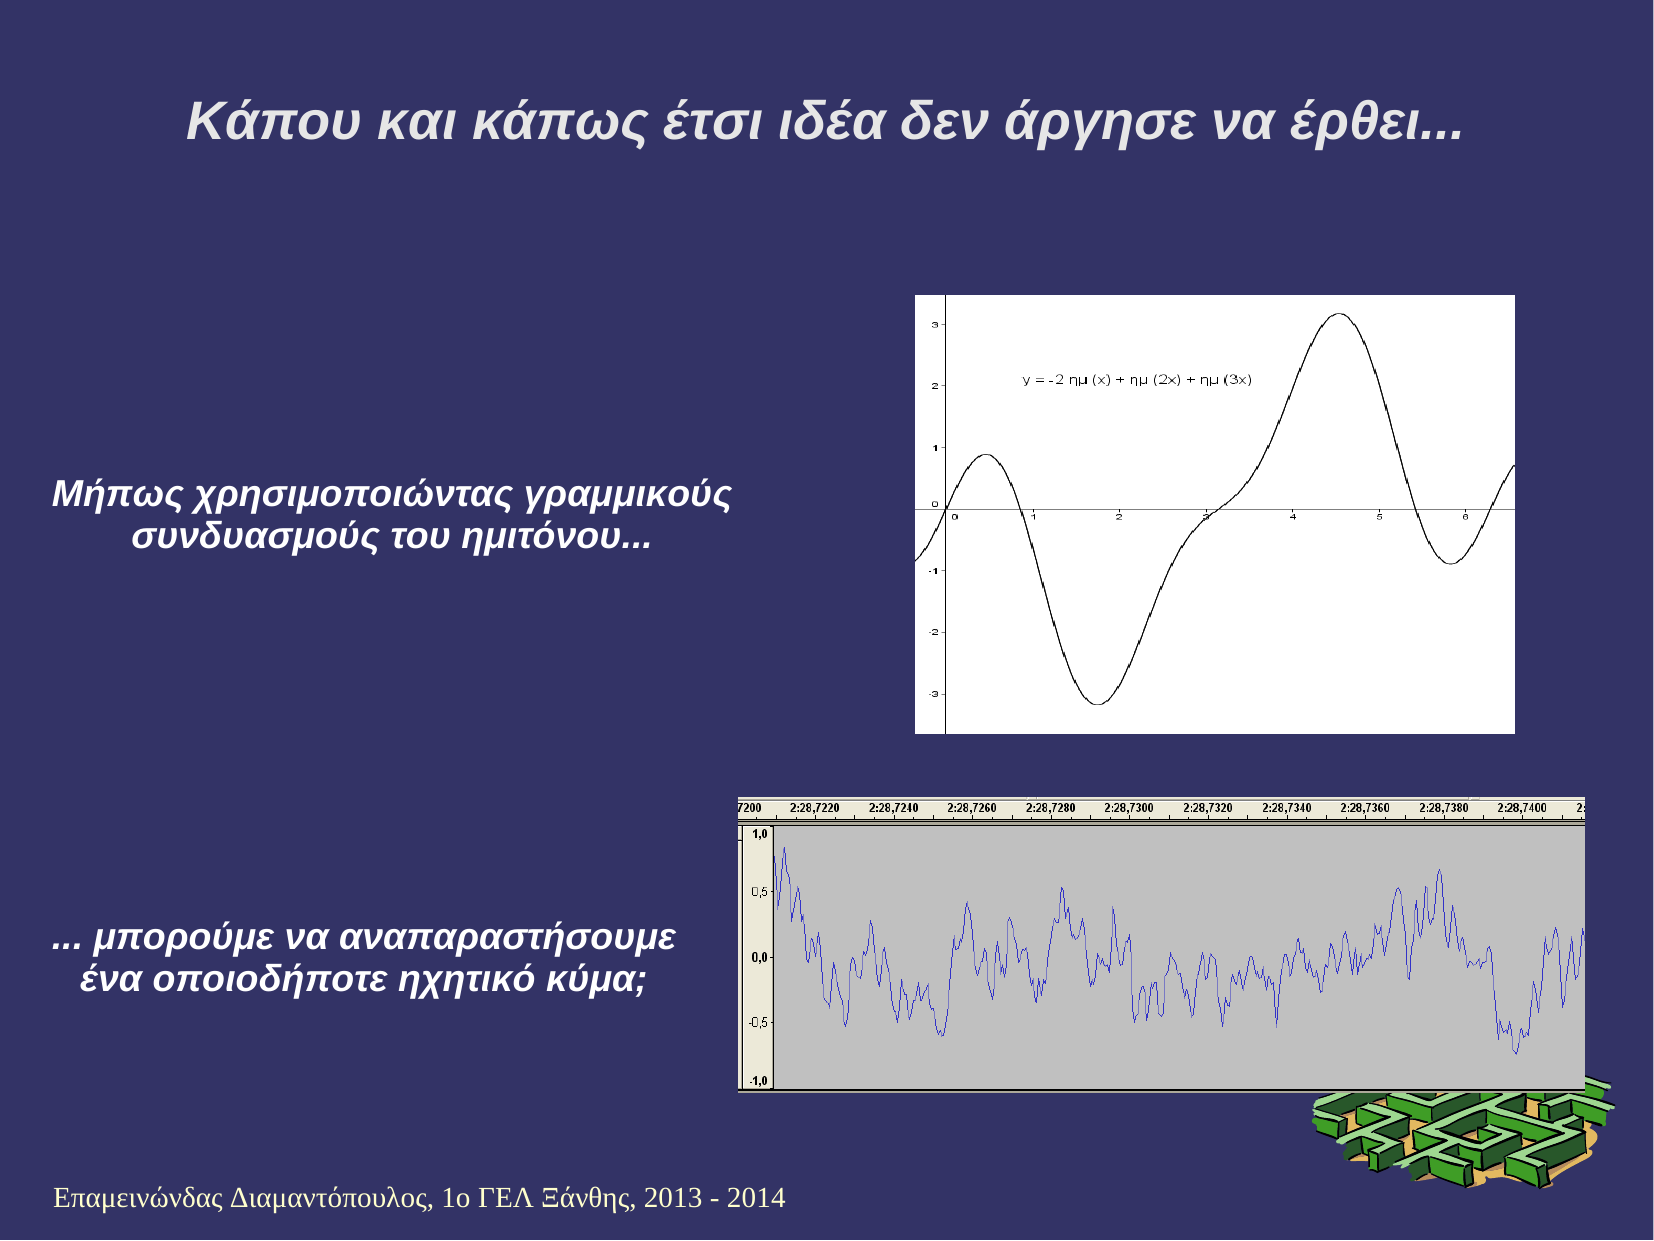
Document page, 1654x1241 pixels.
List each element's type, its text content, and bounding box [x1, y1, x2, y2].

title Κάπου και κάπως έτσι ιδέα δεν άργησε να έρθει... [82, 45, 1571, 195]
picture [915, 295, 1515, 734]
text_box Μήπως χρησιμοποιώντας γραμμικούς συνδυασμούς του ημιτόνου... [46, 472, 739, 557]
picture [738, 797, 1585, 1093]
text_box ... μπορούμε να αναπαραστήσουμε ένα οποιοδήποτε ηχητικό κύμα; [49, 915, 680, 1000]
